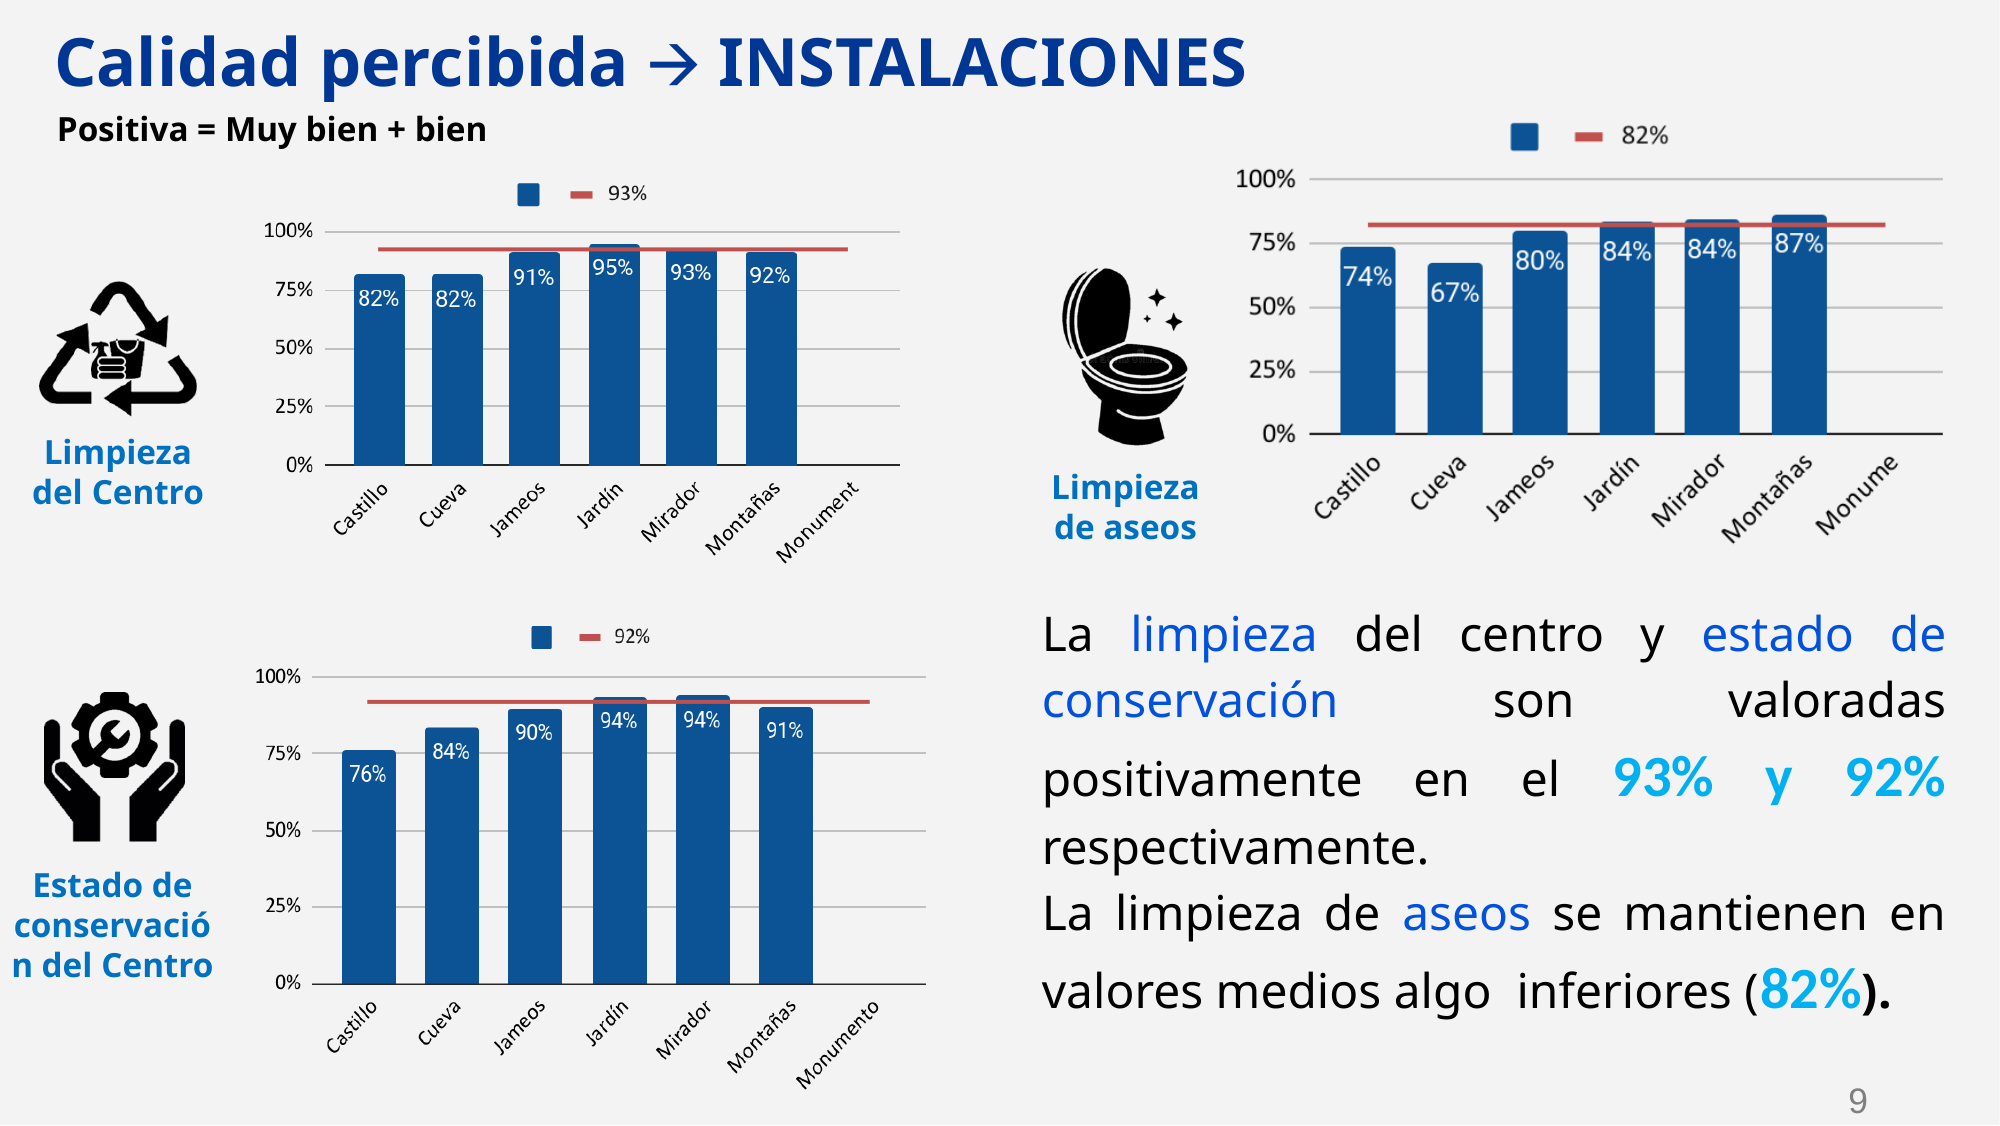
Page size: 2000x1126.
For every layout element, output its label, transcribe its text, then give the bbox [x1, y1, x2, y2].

picture [242, 162, 921, 583]
text_box Calidad percibida 🡪 INSTALACIONES [54, 0, 1277, 120]
text_box Estado de conservación del Centro [0, 856, 231, 993]
picture [39, 275, 197, 422]
text_box Positiva = Muy bien + bien [56, 100, 1123, 157]
picture [44, 692, 185, 848]
picture [1026, 100, 1967, 566]
text_box La limpieza del centro y estado de conservación son valoradas positivamente en el 93% y 92% respectivamente. La limpieza de aseos se mantienen en valores medios algo inferiores (82%). [1013, 567, 1975, 973]
slide_number <number> [1419, 1069, 1886, 1126]
text_box Limpieza del Centro [16, 423, 220, 520]
text_box Limpieza de aseos [985, 458, 1212, 555]
picture [231, 600, 949, 1112]
